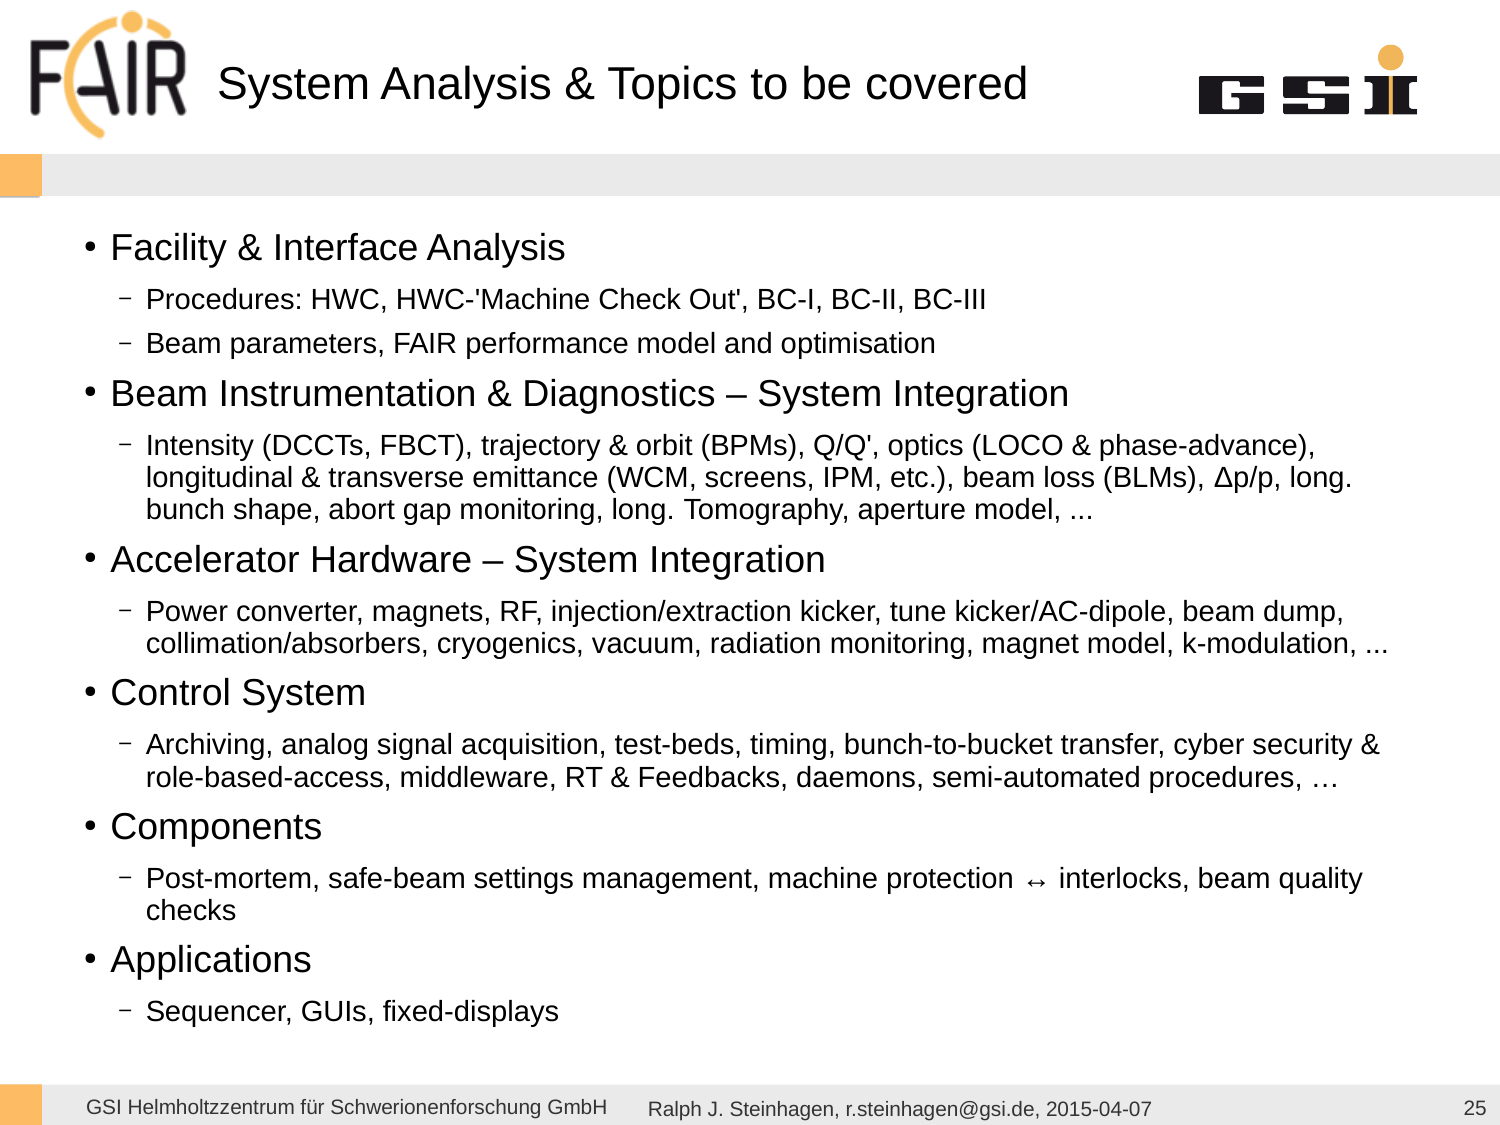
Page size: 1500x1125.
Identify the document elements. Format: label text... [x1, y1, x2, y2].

title System Analysis & Topics to be covered [217, 20, 1180, 147]
list Facility & Interface Analysis Procedures: HWC, HWC-'Machine Check Out', BC-I, BC-II, BC-III Beam parameters, FAIR performance model and optimisation Beam Instrumentation & Diagnostics – System Integration Intensity (DCCTs, FBCT), trajectory & orbit (BPMs), Q/Q', optics (LOCO & phase-advance), longitudinal & transverse emittance (WCM, screens, IPM, etc.), beam loss (BLMs), Δp/p, long. bunch shape, abort gap monitoring, long. Tomography, aperture model, ... Accelerator Hardware – System Integration Power converter, magnets, RF, injection/extraction kicker, tune kicker/AC-dipole, beam dump, collimation/absorbers, cryogenics, vacuum, radiation monitoring, magnet model, k-modulation, ... Control System Archiving, analog signal acquisition, test-beds, timing, bunch-to-bucket transfer, cyber security & role-based-access, middleware, RT & Feedbacks, daemons, semi-automated procedures, … Components Post-mortem, safe-beam settings management, machine protection ↔ interlocks, beam quality checks Applications Sequencer, GUIs, fixed-displays [75, 226, 1425, 1050]
picture [1197, 42, 1419, 117]
picture [30, 9, 187, 141]
